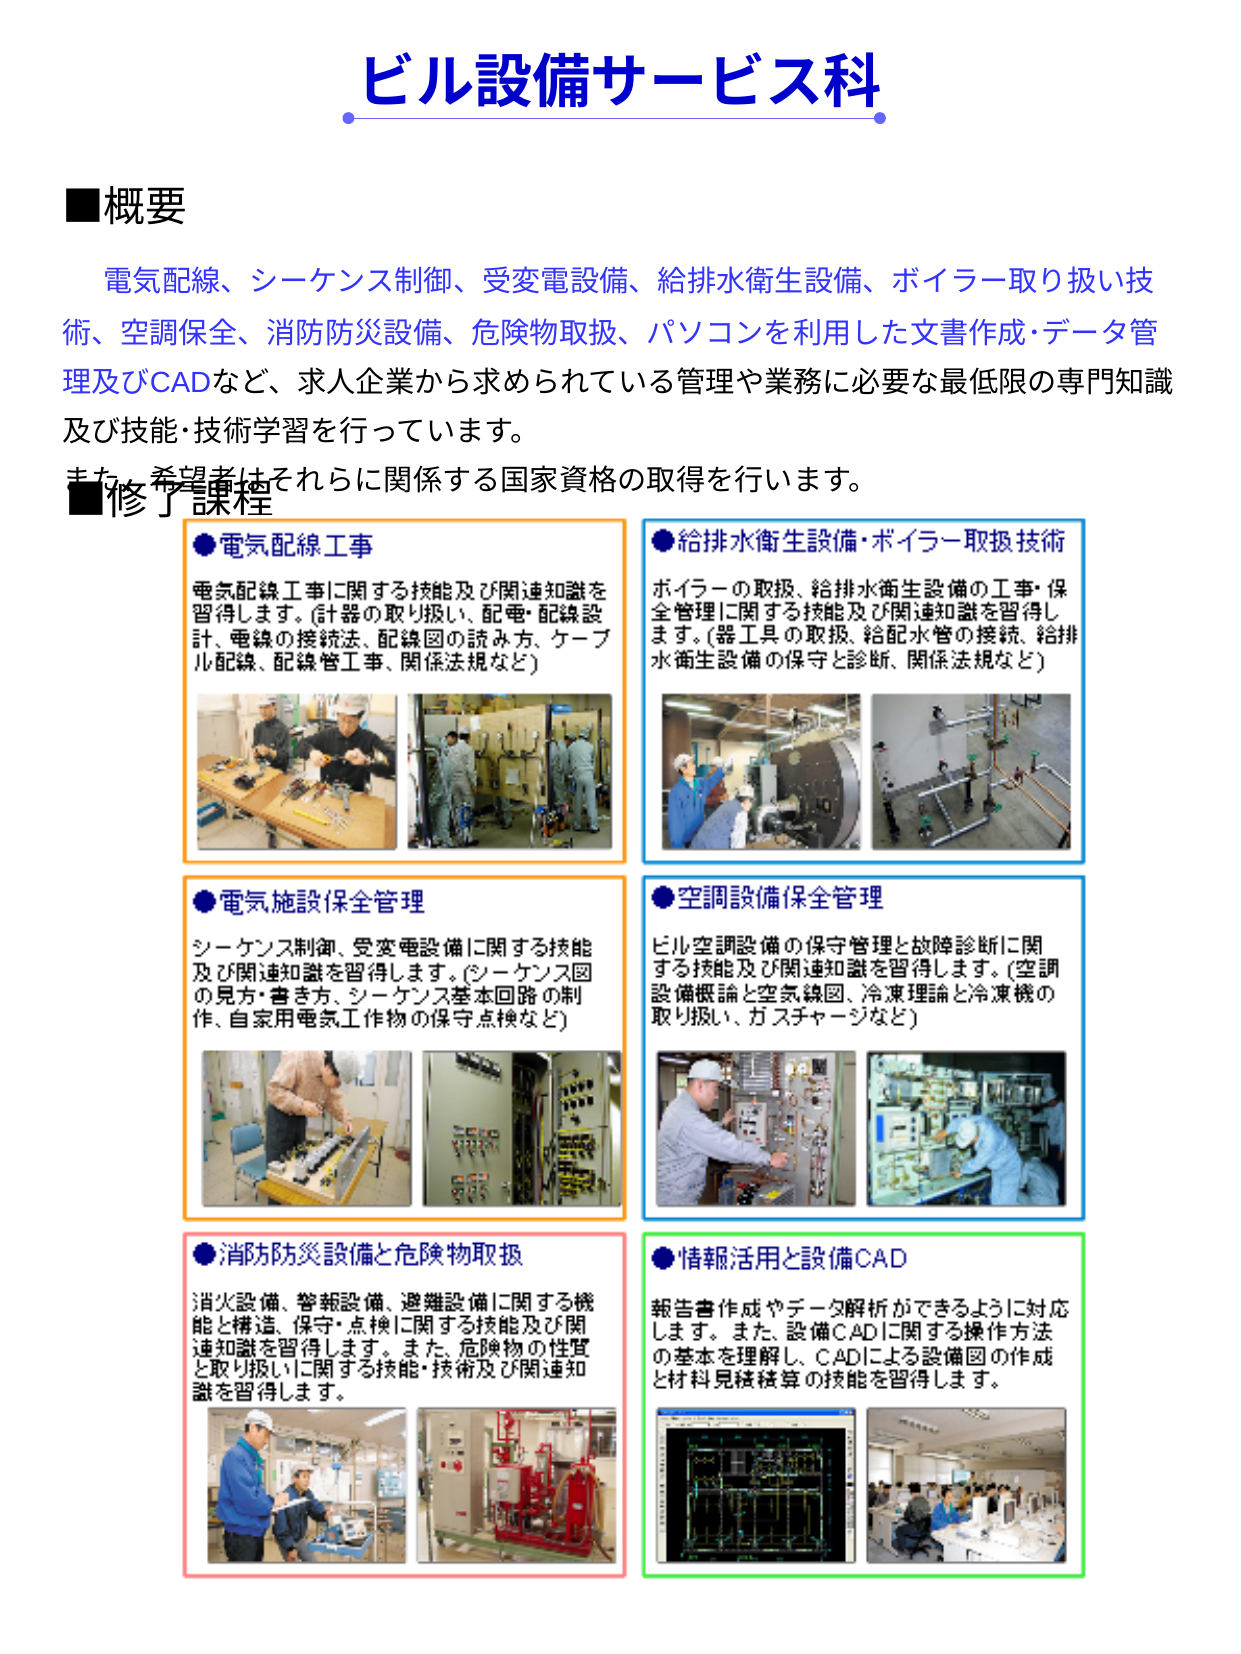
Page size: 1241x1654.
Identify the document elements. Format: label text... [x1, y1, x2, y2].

picture [179, 515, 1090, 1583]
title ビル設備サービス科 [62, 35, 1179, 119]
text_box ■修了課程 [65, 466, 1182, 1601]
subtitle ■概要 電気配線、シーケンス制御、受変電設備、給排水衛生設備、ボイラー取り扱い技術、空調保全、消防防災設備、危険物取扱、パソコンを利用した文書作成･データ管理及びCADなど、求人企業から求められている管理や業務に必要な最低限の専門知識及び技能･技術学習を行っています。 また、希望者はそれらに関係する国家資格の取得を行います。 [62, 173, 1179, 414]
